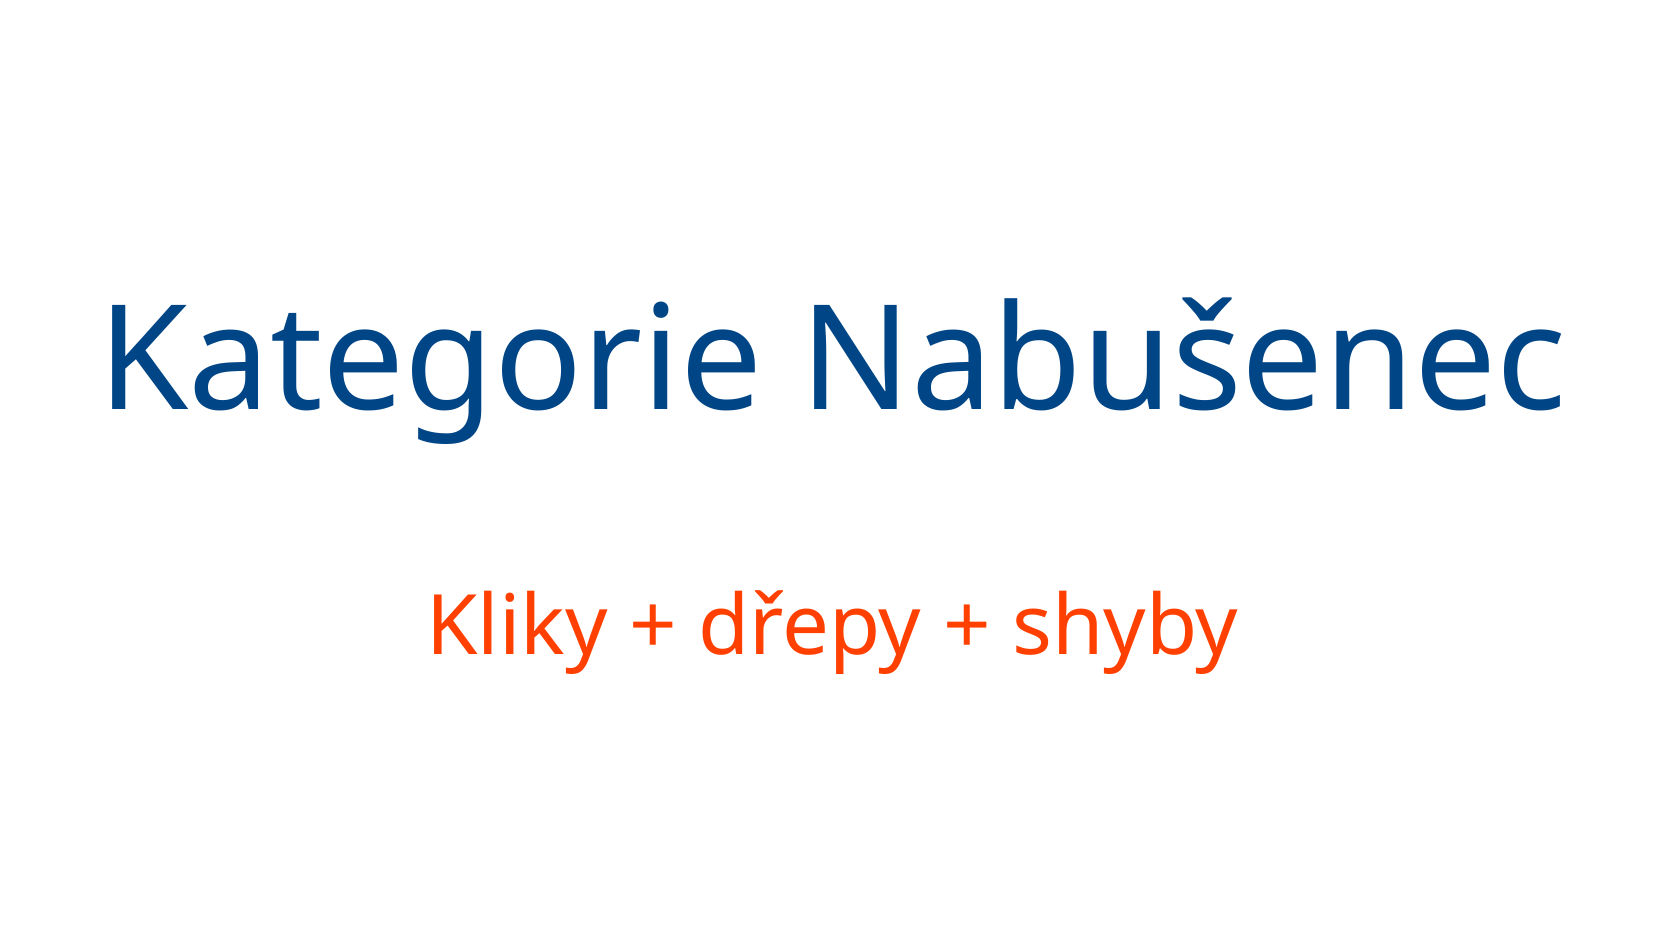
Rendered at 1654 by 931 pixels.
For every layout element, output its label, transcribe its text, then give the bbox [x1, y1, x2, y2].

subtitle Kategorie Nabušenec Kliky + dřepy + shyby [88, 106, 1577, 827]
